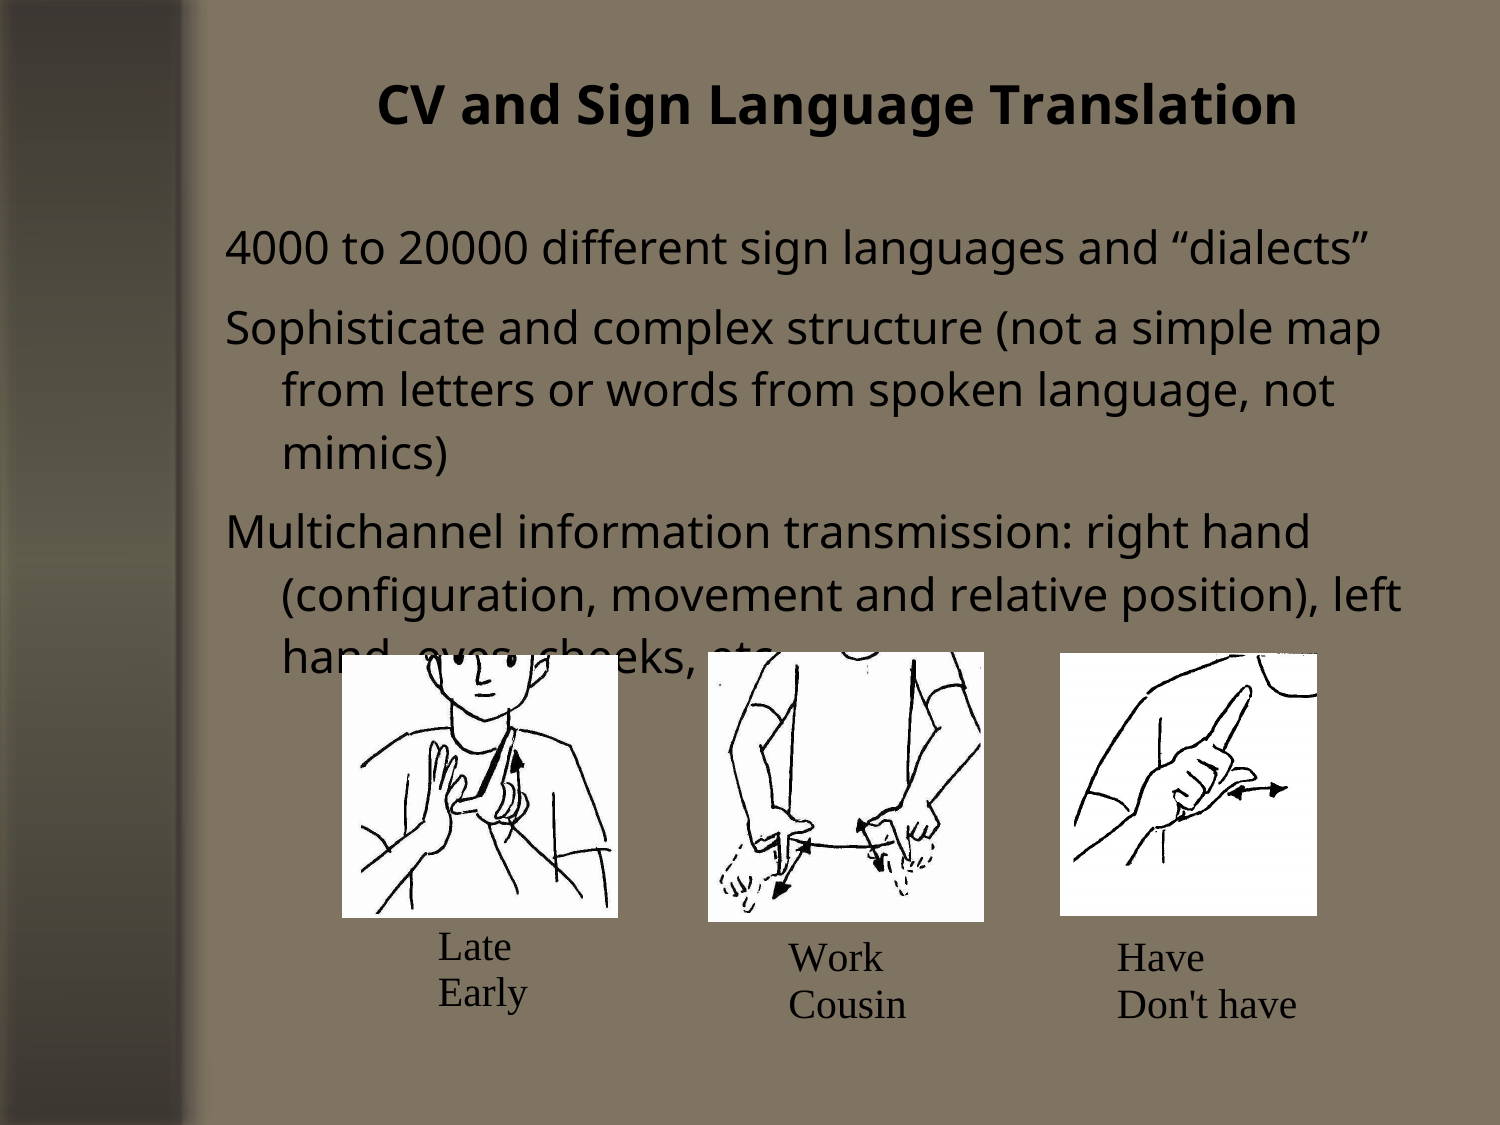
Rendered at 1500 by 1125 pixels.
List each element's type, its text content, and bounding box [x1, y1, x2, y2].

text_box Late Early [423, 915, 544, 1046]
list 4000 to 20000 different sign languages and “dialects” Sophisticate and complex structure (not a simple map from letters or words from spoken language, not mimics) Multichannel information transmission: right hand (configuration, movement and relative position), left hand, eyes, cheeks, etc. [225, 216, 1447, 650]
picture [0, 0, 1500, 1125]
text_box Have Don't have [1102, 927, 1313, 1058]
title CV and Sign Language Translation [225, 9, 1451, 198]
text_box Work Cousin [773, 927, 922, 1058]
